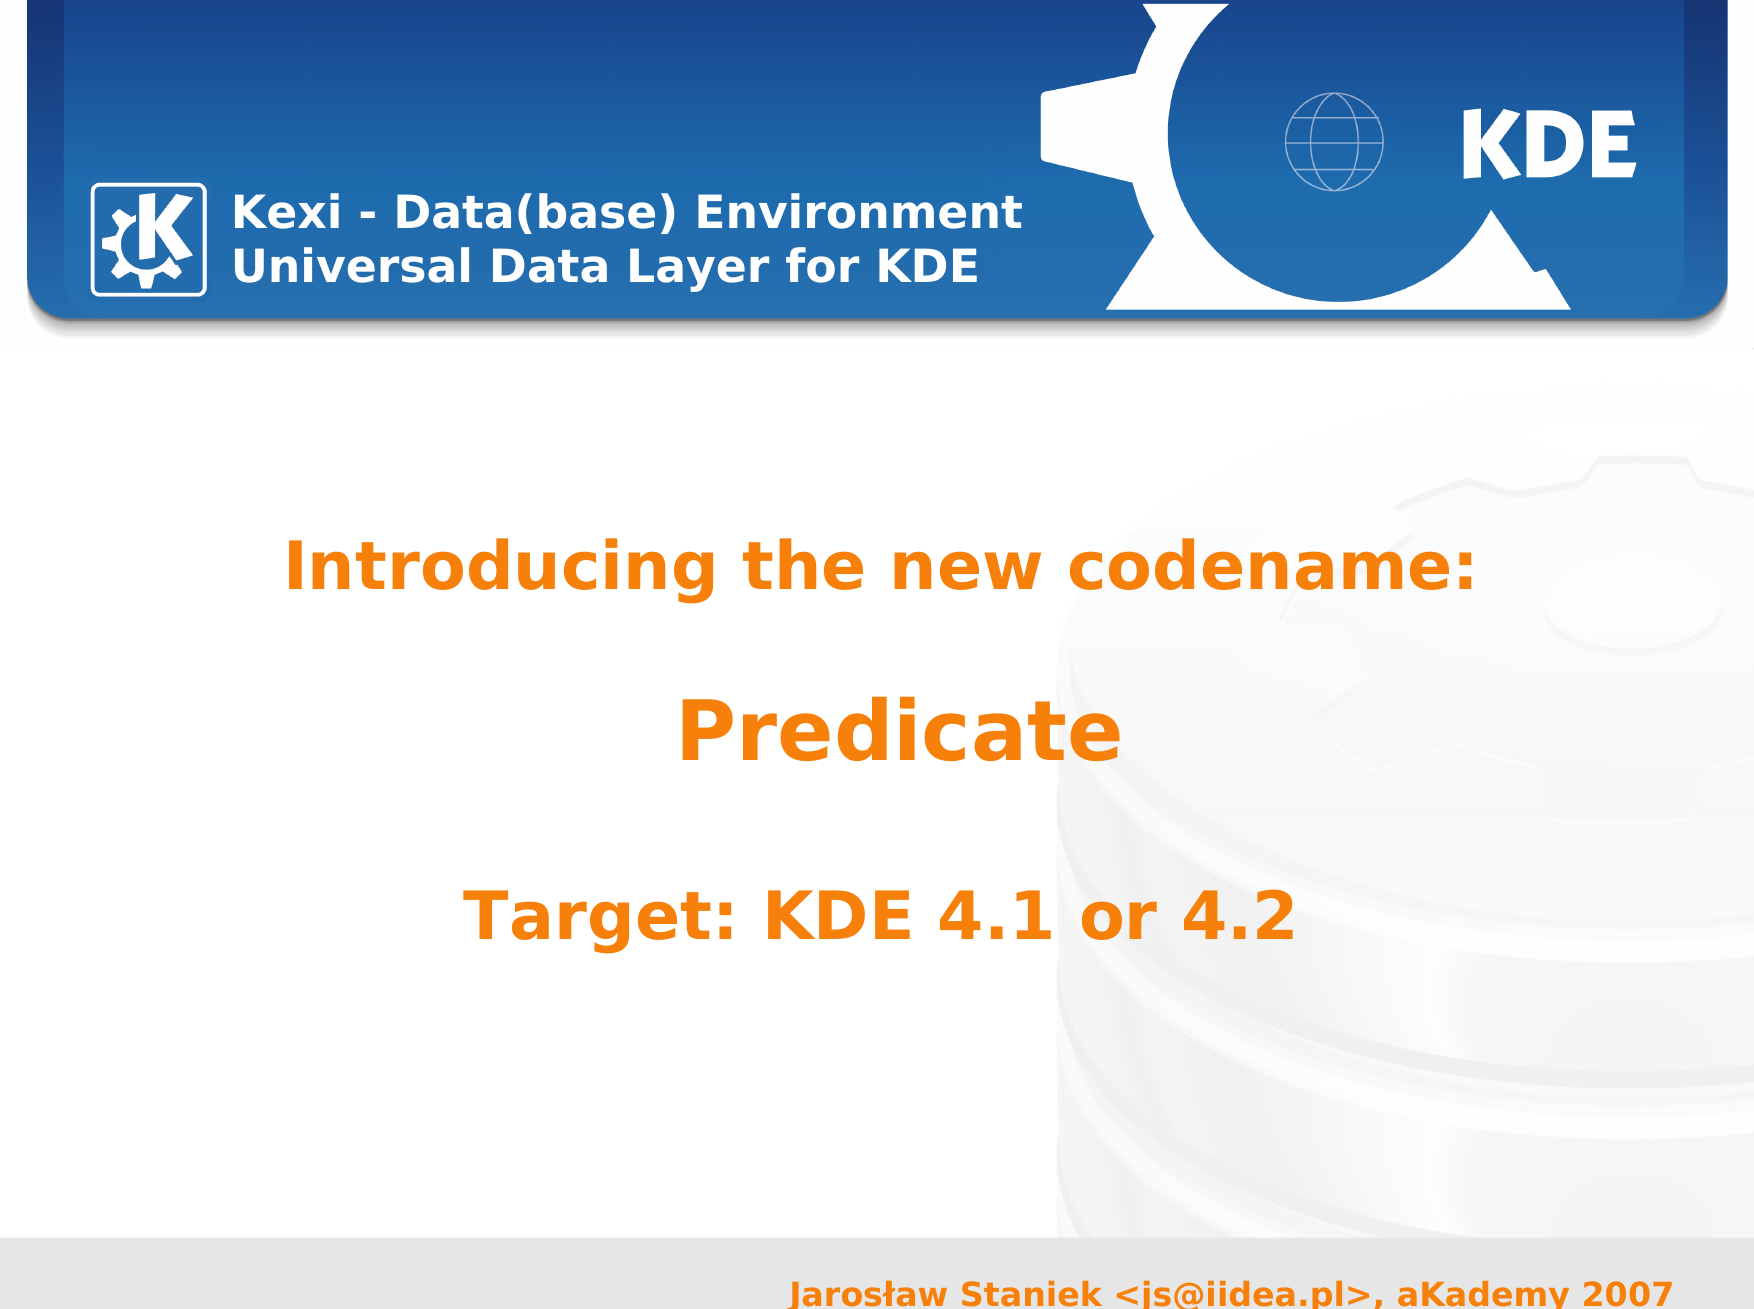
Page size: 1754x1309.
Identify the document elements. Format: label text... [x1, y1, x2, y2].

subtitle Introducing the new codename: Predicate Target: KDE 4.1 or 4.2 [75, 487, 1654, 1093]
picture [0, 0, 1754, 349]
